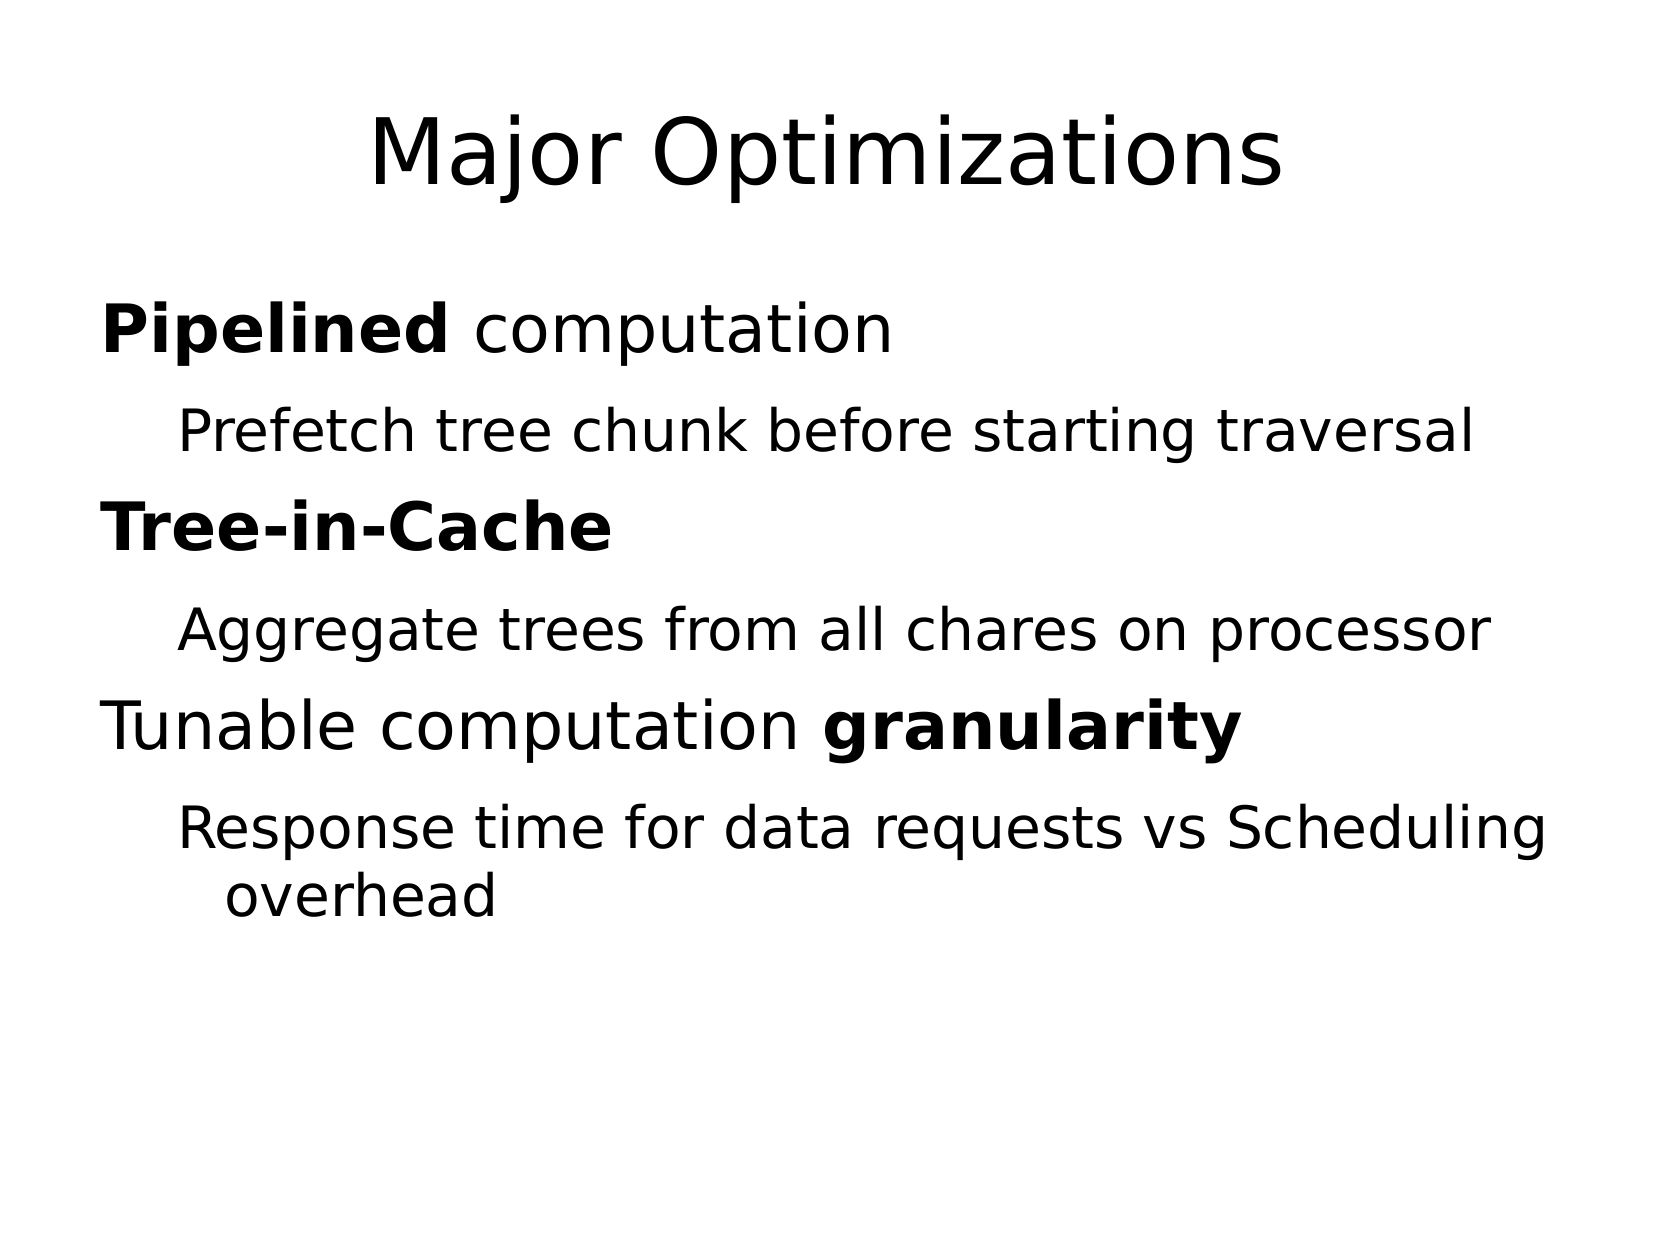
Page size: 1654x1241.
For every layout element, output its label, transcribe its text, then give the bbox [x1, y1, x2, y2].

title Major Optimizations [82, 56, 1571, 250]
list Pipelined computation Prefetch tree chunk before starting traversal Tree-in-Cache Aggregate trees from all chares on processor Tunable computation granularity Response time for data requests vs Scheduling overhead [82, 290, 1571, 1094]
